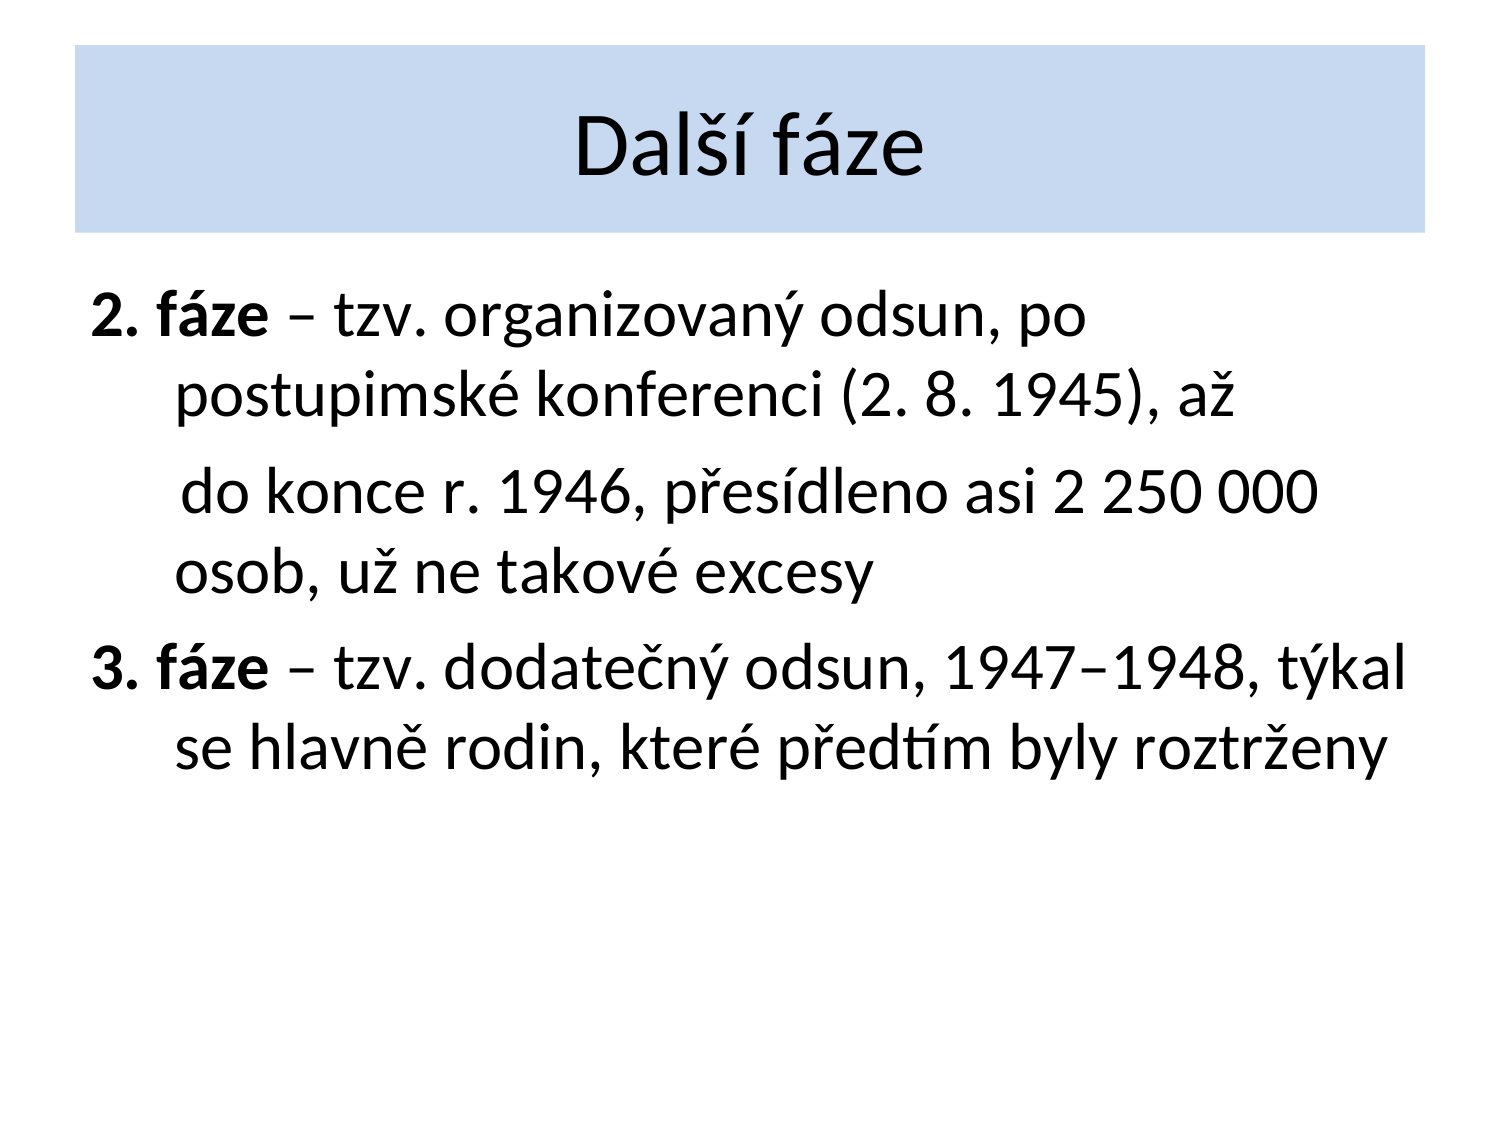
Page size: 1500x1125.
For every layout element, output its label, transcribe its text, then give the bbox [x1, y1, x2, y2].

list 2. fáze – tzv. organizovaný odsun, po postupimské konferenci (2. 8. 1945), až do konce r. 1946, přesídleno asi 2 250 000 osob, už ne takové excesy 3. fáze – tzv. dodatečný odsun, 1947–1948, týkal se hlavně rodin, které předtím byly roztrženy [75, 262, 1426, 1006]
title Další fáze [75, 45, 1426, 233]
